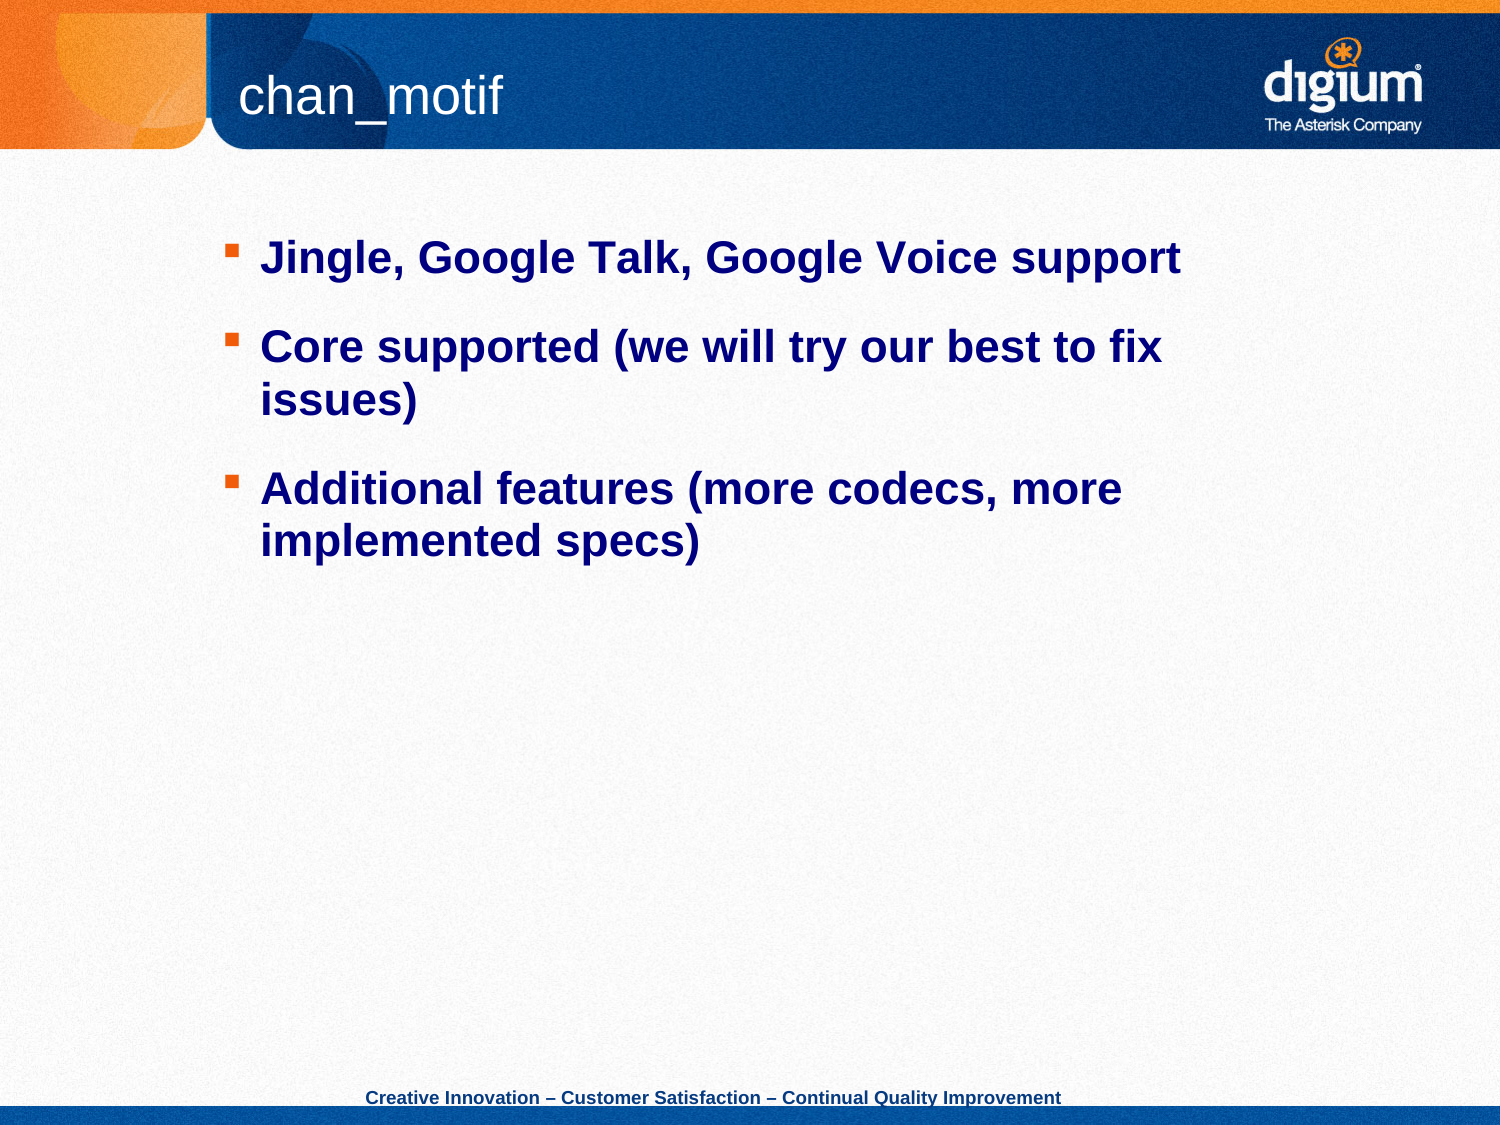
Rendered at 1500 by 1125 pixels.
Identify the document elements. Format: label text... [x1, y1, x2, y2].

picture [0, 0, 1500, 1125]
list Jingle, Google Talk, Google Voice support Core supported (we will try our best to fix issues) Additional features (more codecs, more implemented specs) [206, 224, 1301, 967]
title chan_motif [238, 27, 1243, 127]
